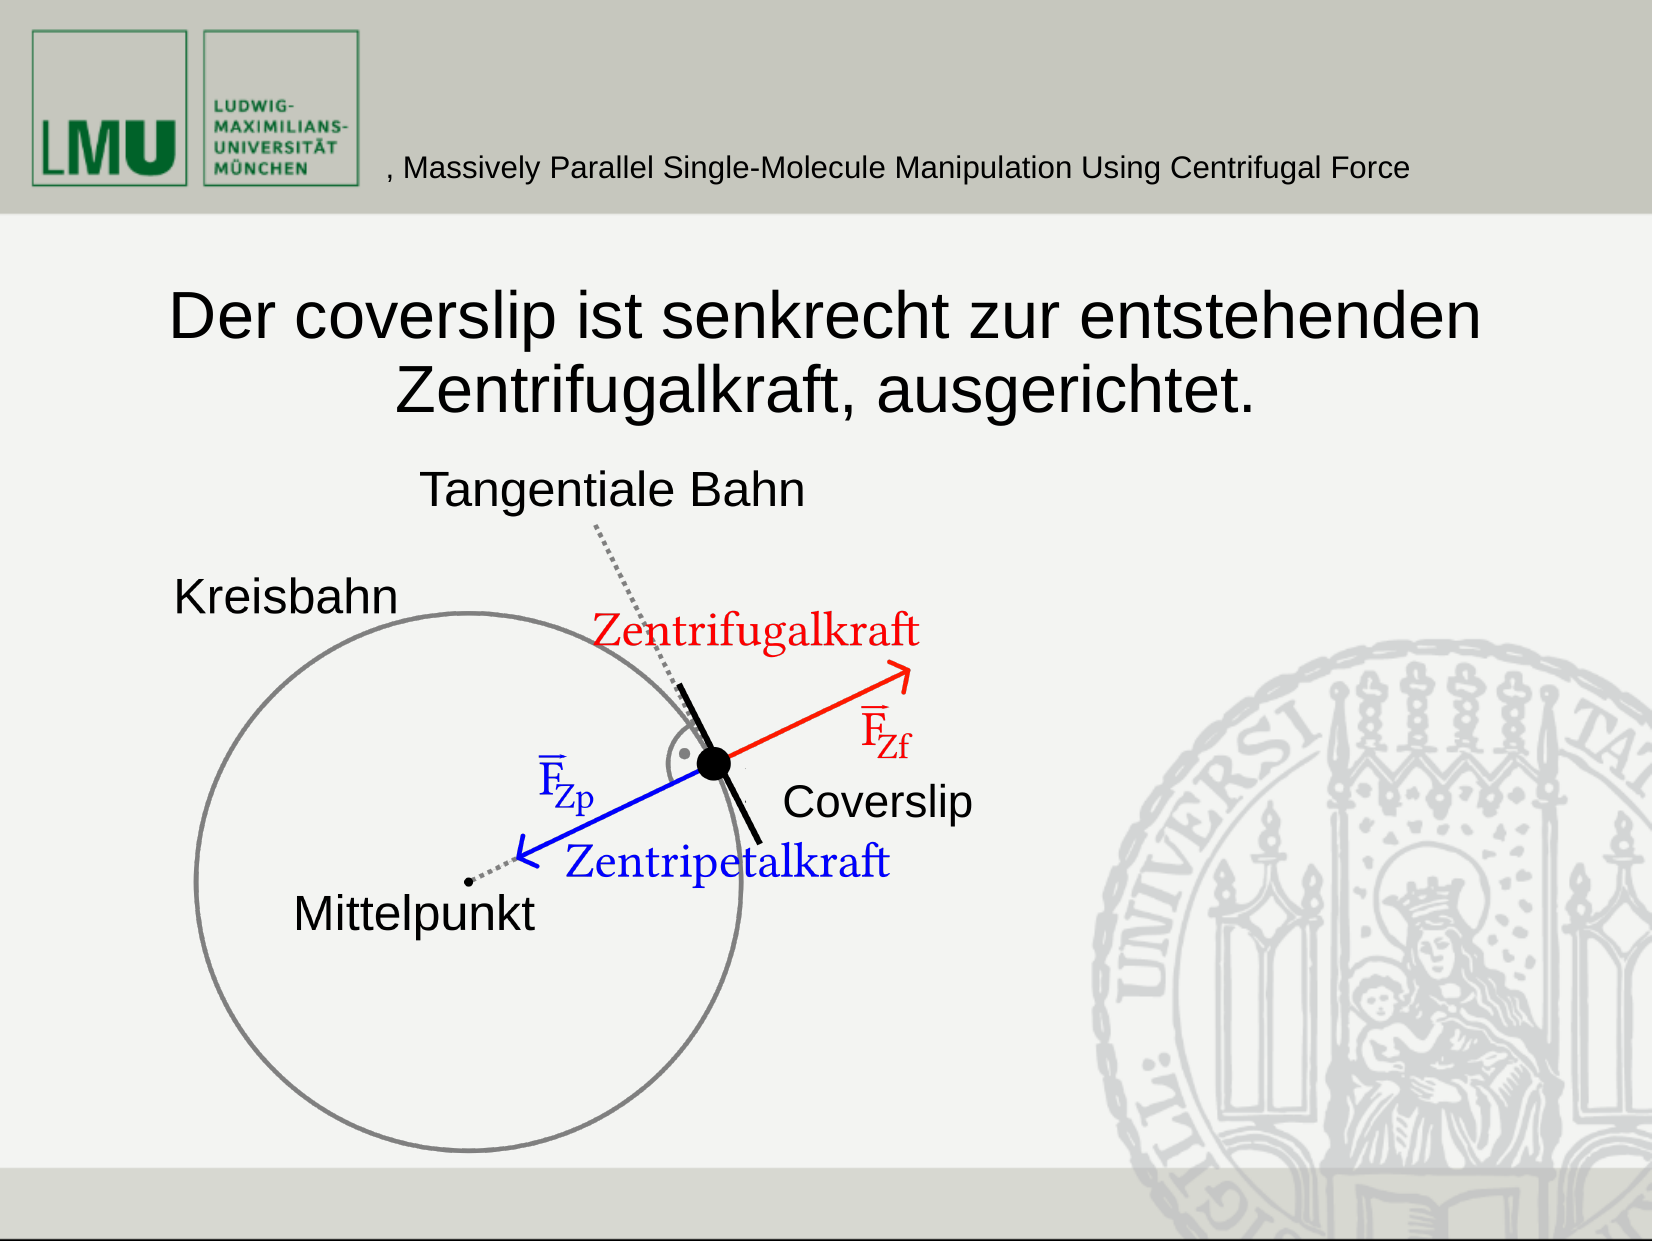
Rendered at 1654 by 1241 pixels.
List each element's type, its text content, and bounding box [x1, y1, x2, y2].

picture [0, 0, 1652, 1241]
text_box Coverslip [767, 768, 1097, 839]
subtitle Der coverslip ist senkrecht zur entstehenden Zentrifugalkraft, ausgerichtet. [23, 212, 1630, 567]
text_box Philipp Lorenz, Massively Parallel Single-Molecule Manipulation Using Centrifugal Force [362, 142, 1619, 213]
